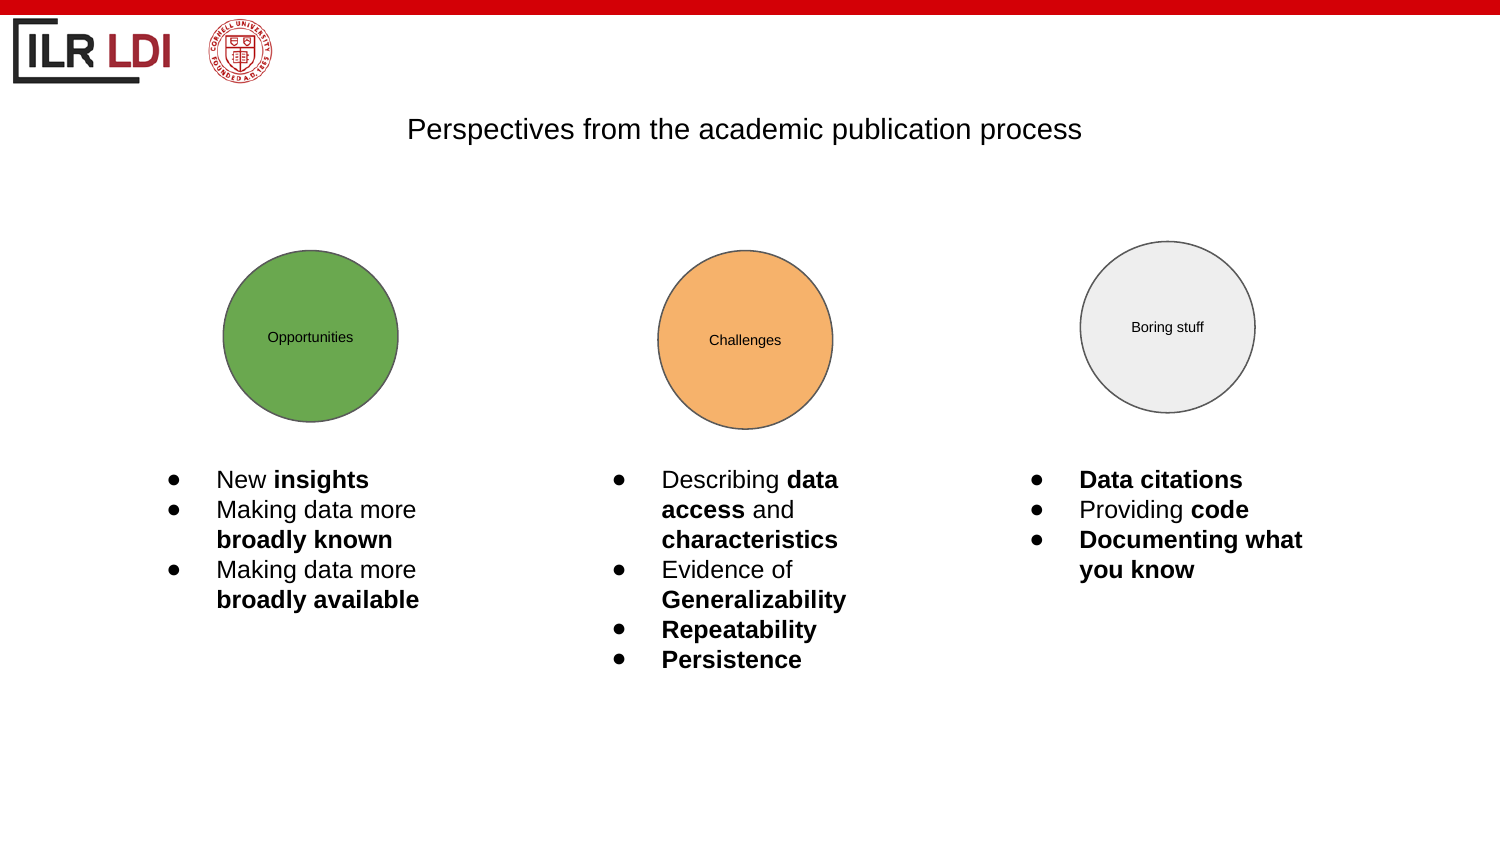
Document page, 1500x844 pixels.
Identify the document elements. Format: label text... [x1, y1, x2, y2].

text_box Opportunities [223, 250, 398, 422]
picture [0, 15, 301, 102]
text_box Boring stuff [1080, 241, 1256, 413]
text_box Data citations Providing code Documenting what you know [989, 448, 1346, 599]
text_box Challenges [657, 250, 833, 430]
text_box New insights Making data more broadly known Making data more broadly available [126, 448, 484, 629]
text_box Perspectives from the academic publication process [353, 95, 1137, 161]
text_box Describing data access and characteristics Evidence of Generalizability Repeatability Persistence [571, 448, 929, 689]
